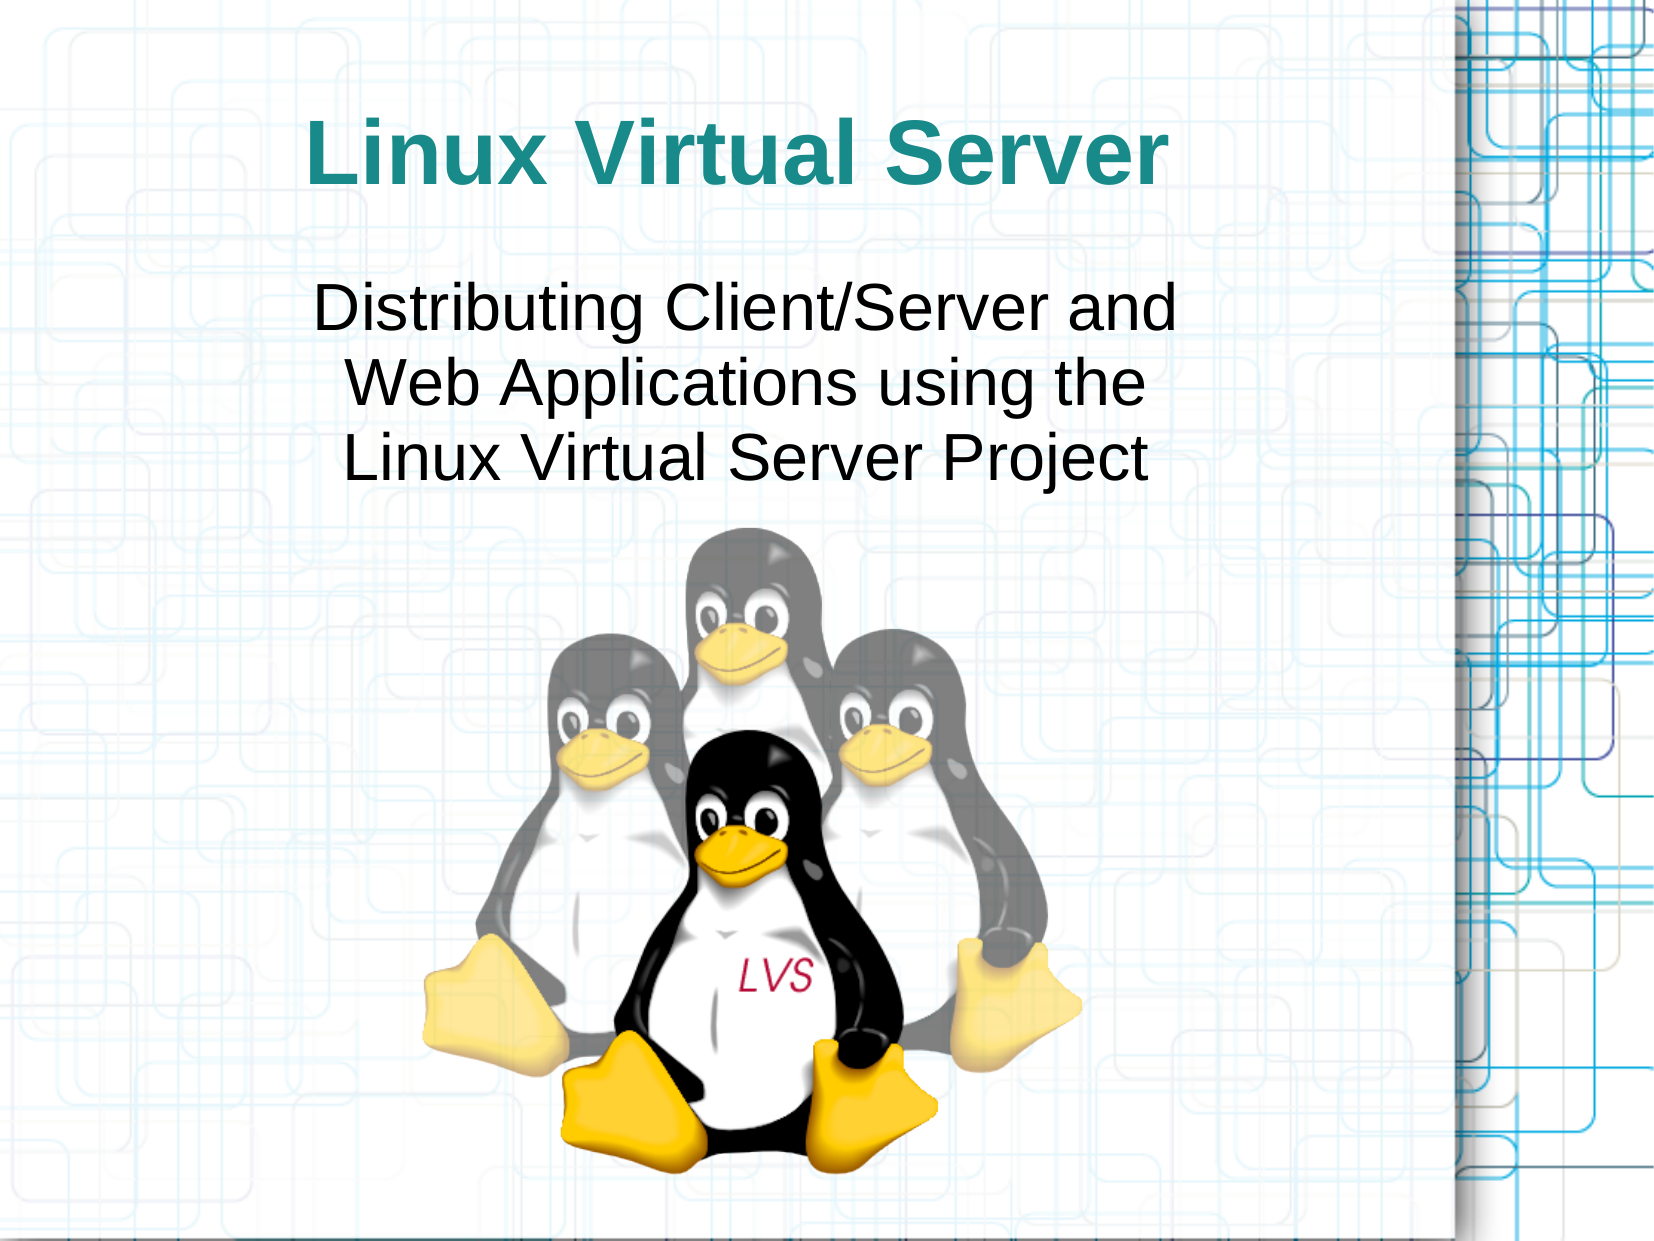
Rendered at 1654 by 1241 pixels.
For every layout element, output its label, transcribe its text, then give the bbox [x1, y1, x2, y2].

subtitle Distributing Client/Server and Web Applications using the Linux Virtual Server Project [262, 240, 1230, 526]
picture [0, 0, 1654, 1241]
title Linux Virtual Server [59, 56, 1418, 250]
